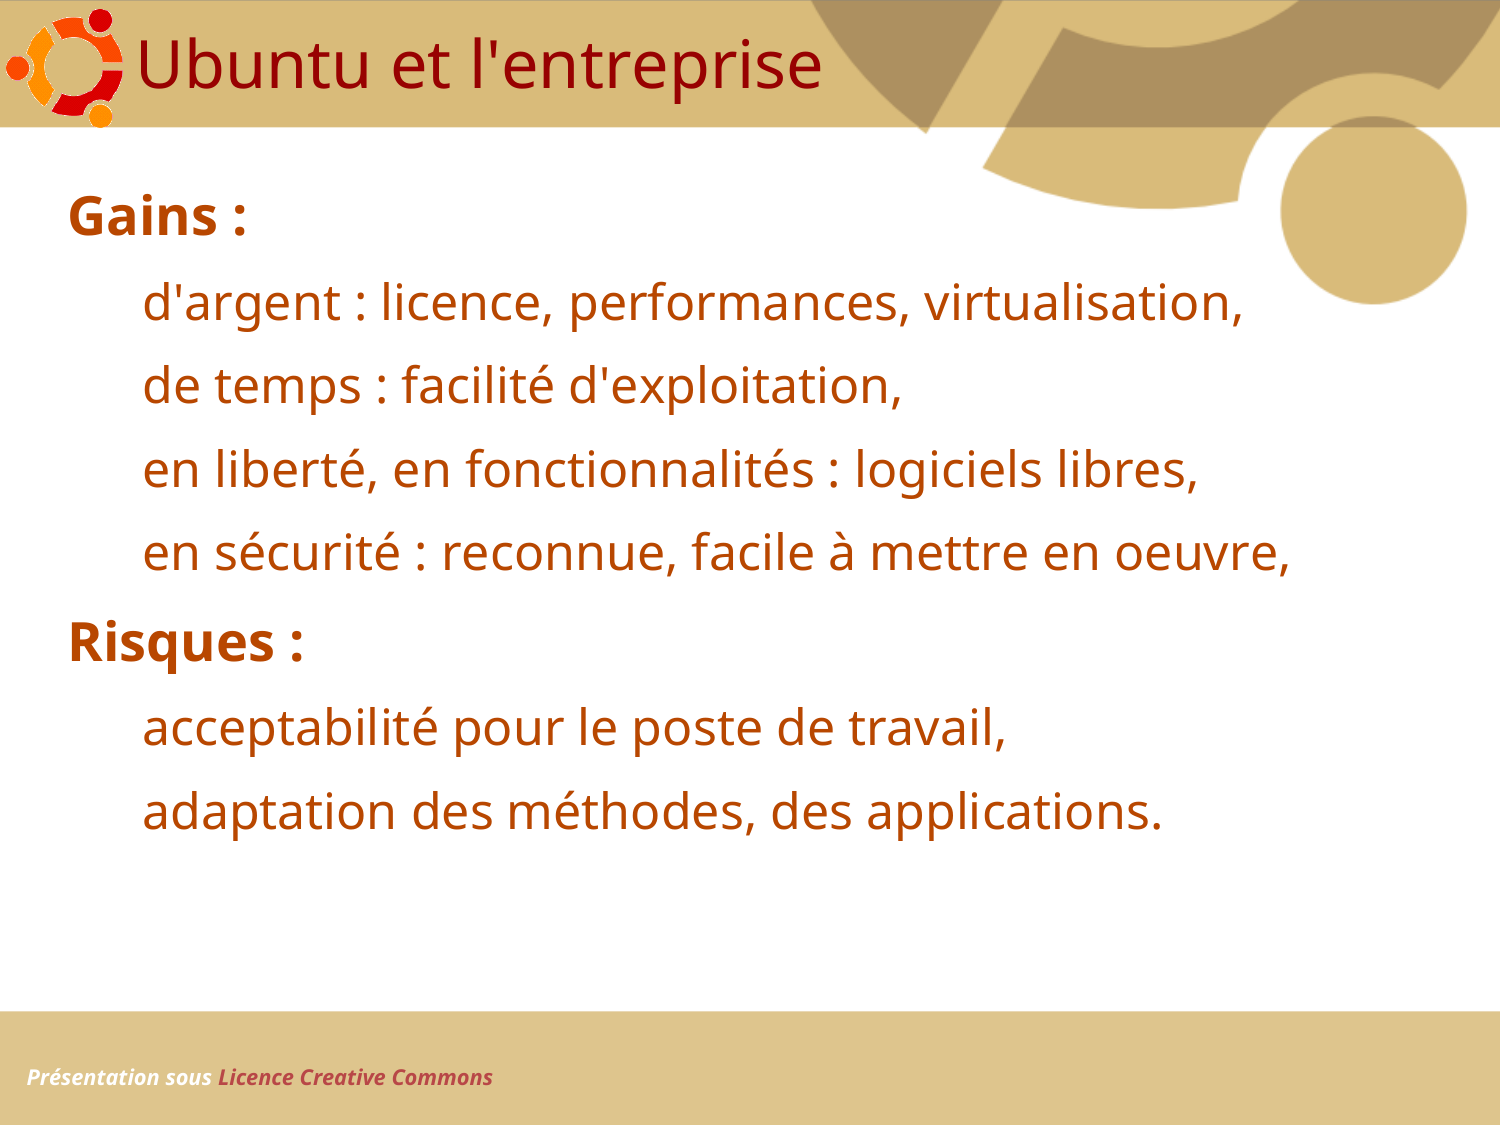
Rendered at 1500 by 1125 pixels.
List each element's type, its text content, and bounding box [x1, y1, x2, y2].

title Ubuntu et l'entreprise [135, 0, 1417, 163]
picture [0, 0, 1500, 557]
list Gains : d'argent : licence, performances, virtualisation, de temps : facilité d'exploitation, en liberté, en fonctionnalités : logiciels libres, en sécurité : reconnue, facile à mettre en oeuvre, Risques : acceptabilité pour le poste de travail, adaptation des méthodes, des applications. [67, 177, 1447, 863]
